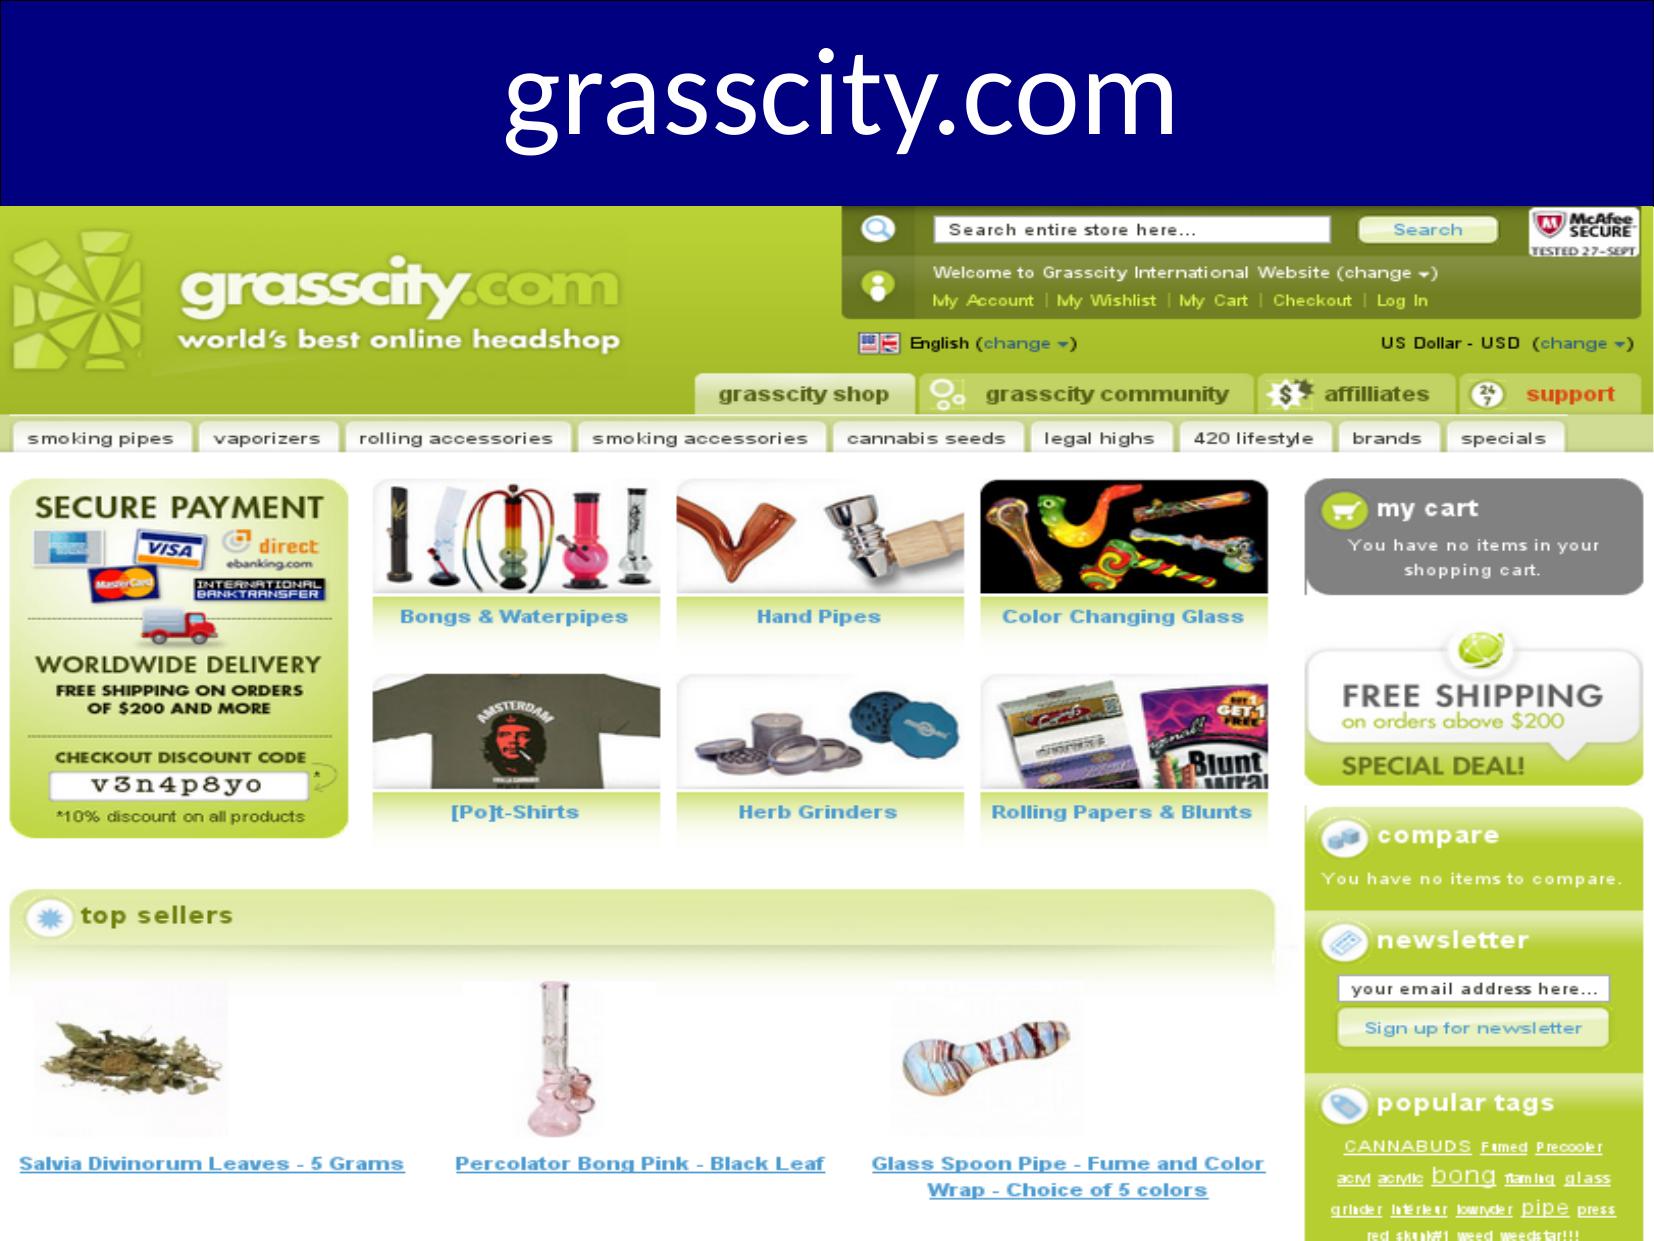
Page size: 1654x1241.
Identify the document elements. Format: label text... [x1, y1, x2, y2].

picture [0, 206, 1654, 1241]
title grasscity.com [0, 0, 1654, 206]
